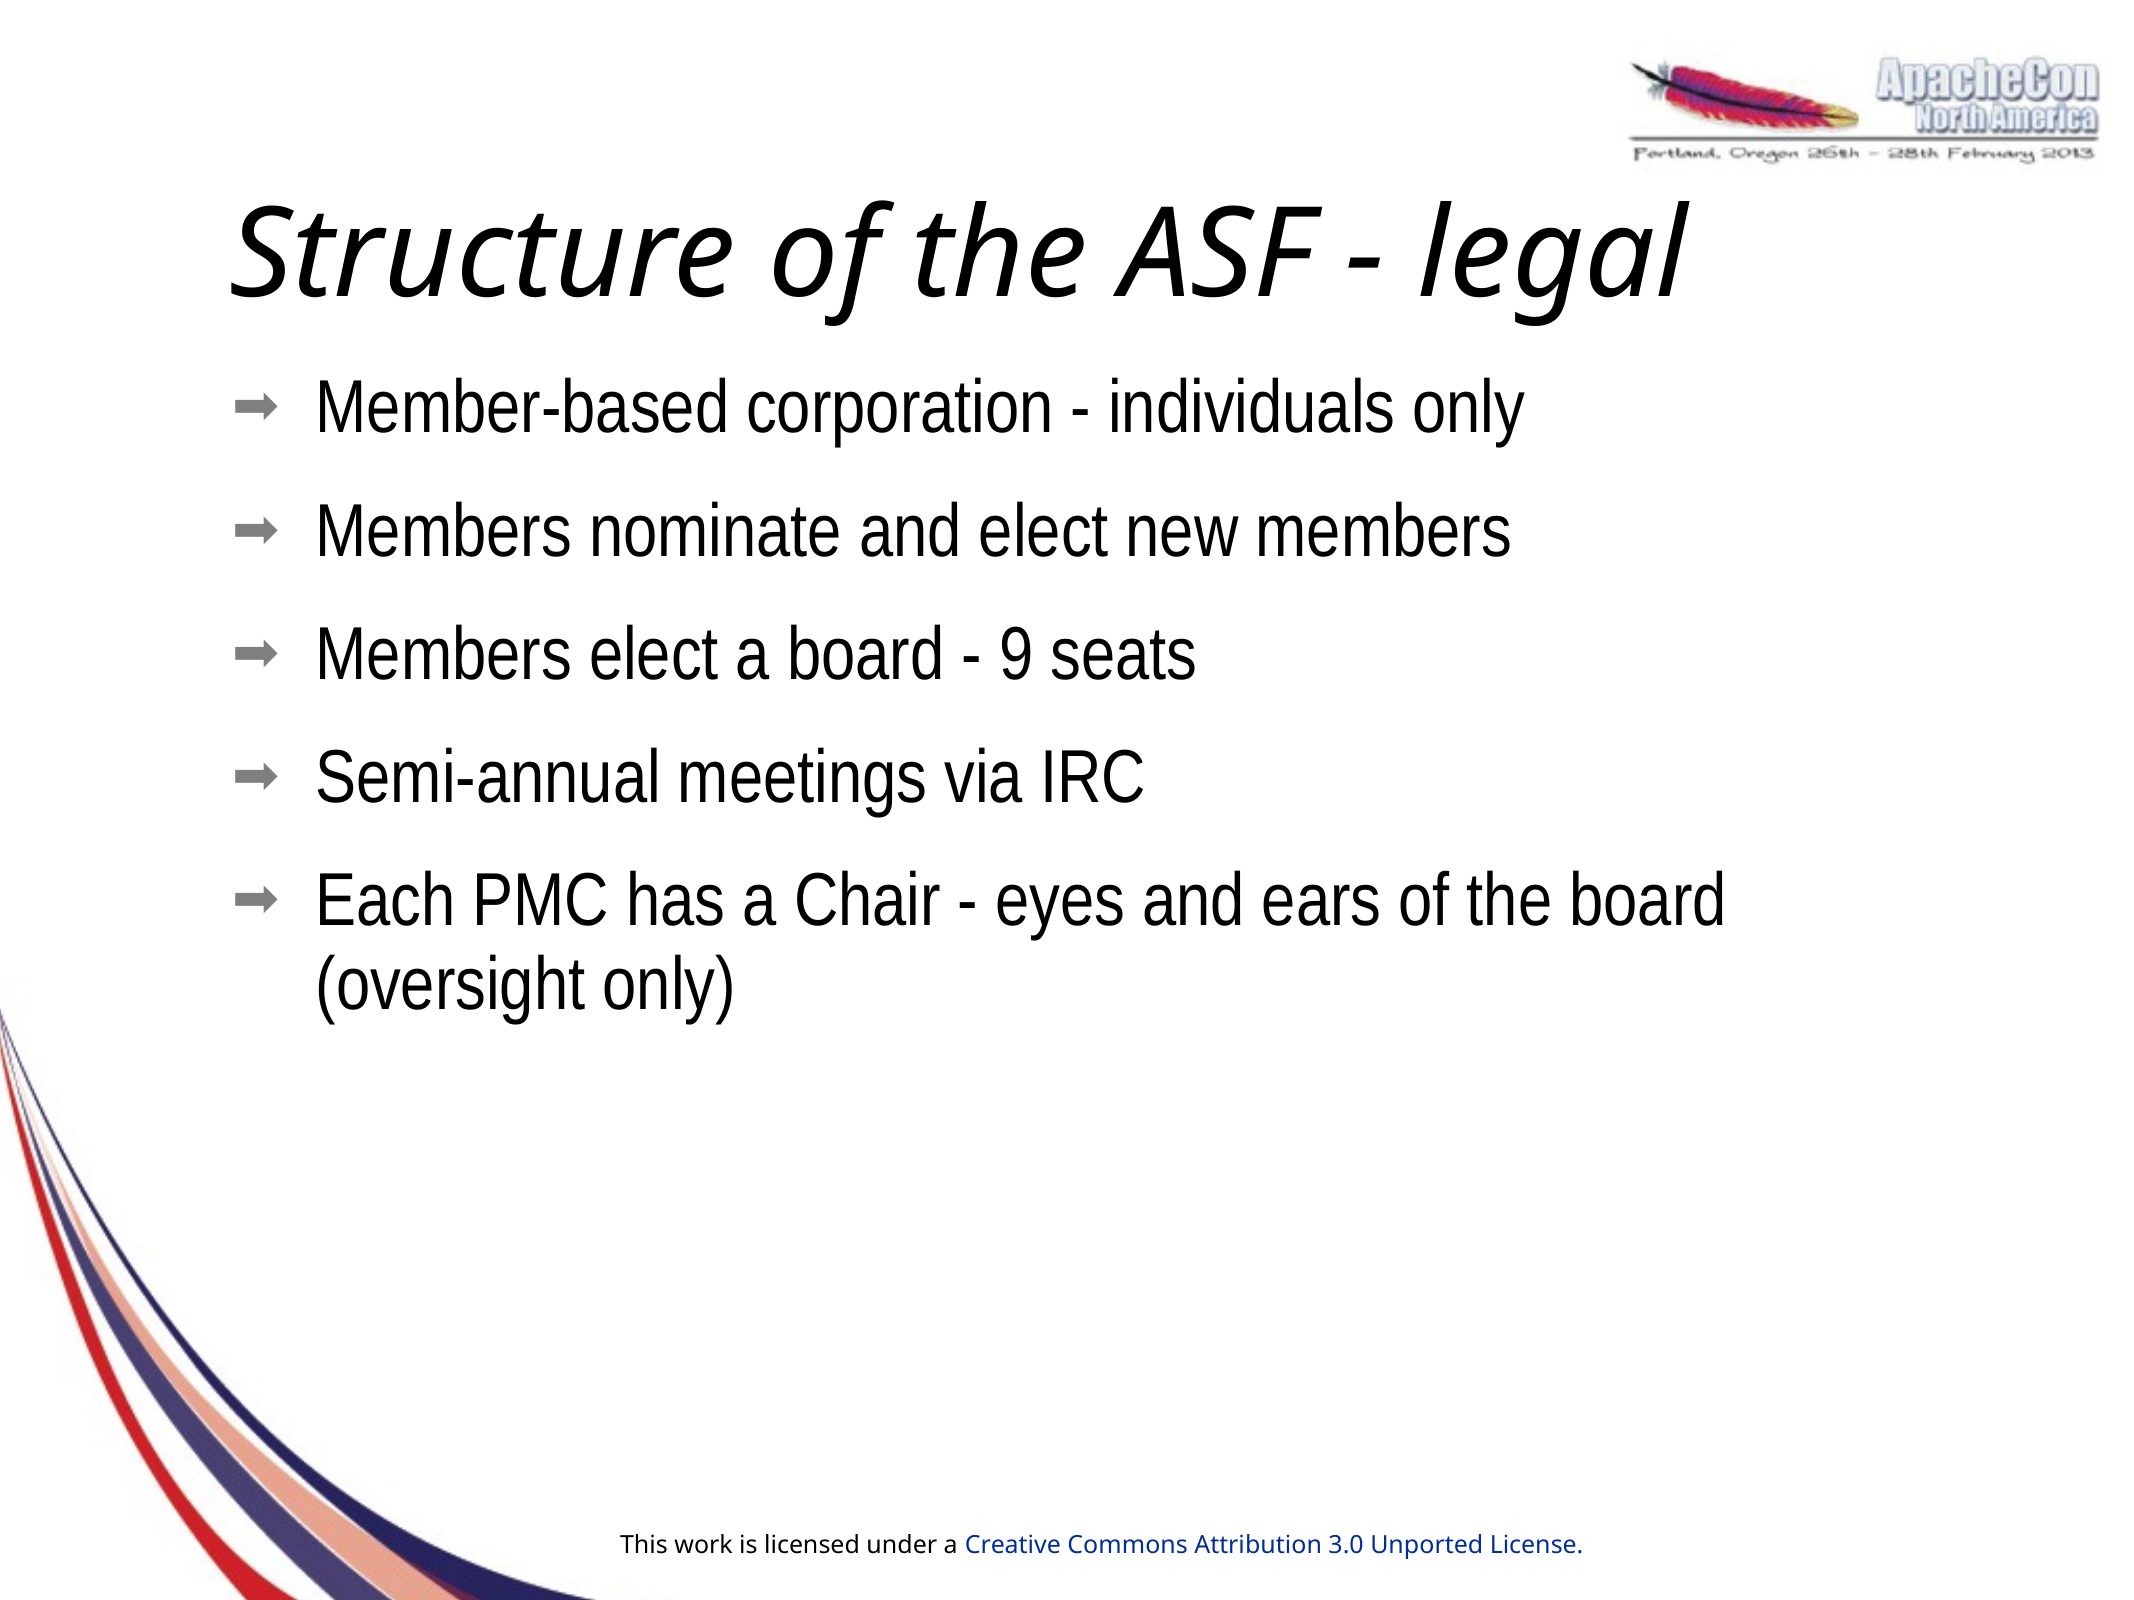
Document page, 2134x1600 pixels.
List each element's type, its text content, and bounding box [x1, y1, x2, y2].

text_box This work is licensed under a Creative Commons Attribution 3.0 Unported License. [472, 1533, 1733, 1574]
list Member-based corporation - individuals only Members nominate and elect new members Members elect a board - 9 seats Semi-annual meetings via IRC Each PMC has a Chair - eyes and ears of the board (oversight only) [228, 365, 1981, 1533]
picture [0, 8, 2127, 1600]
title Structure of the ASF - legal [229, 143, 1982, 366]
